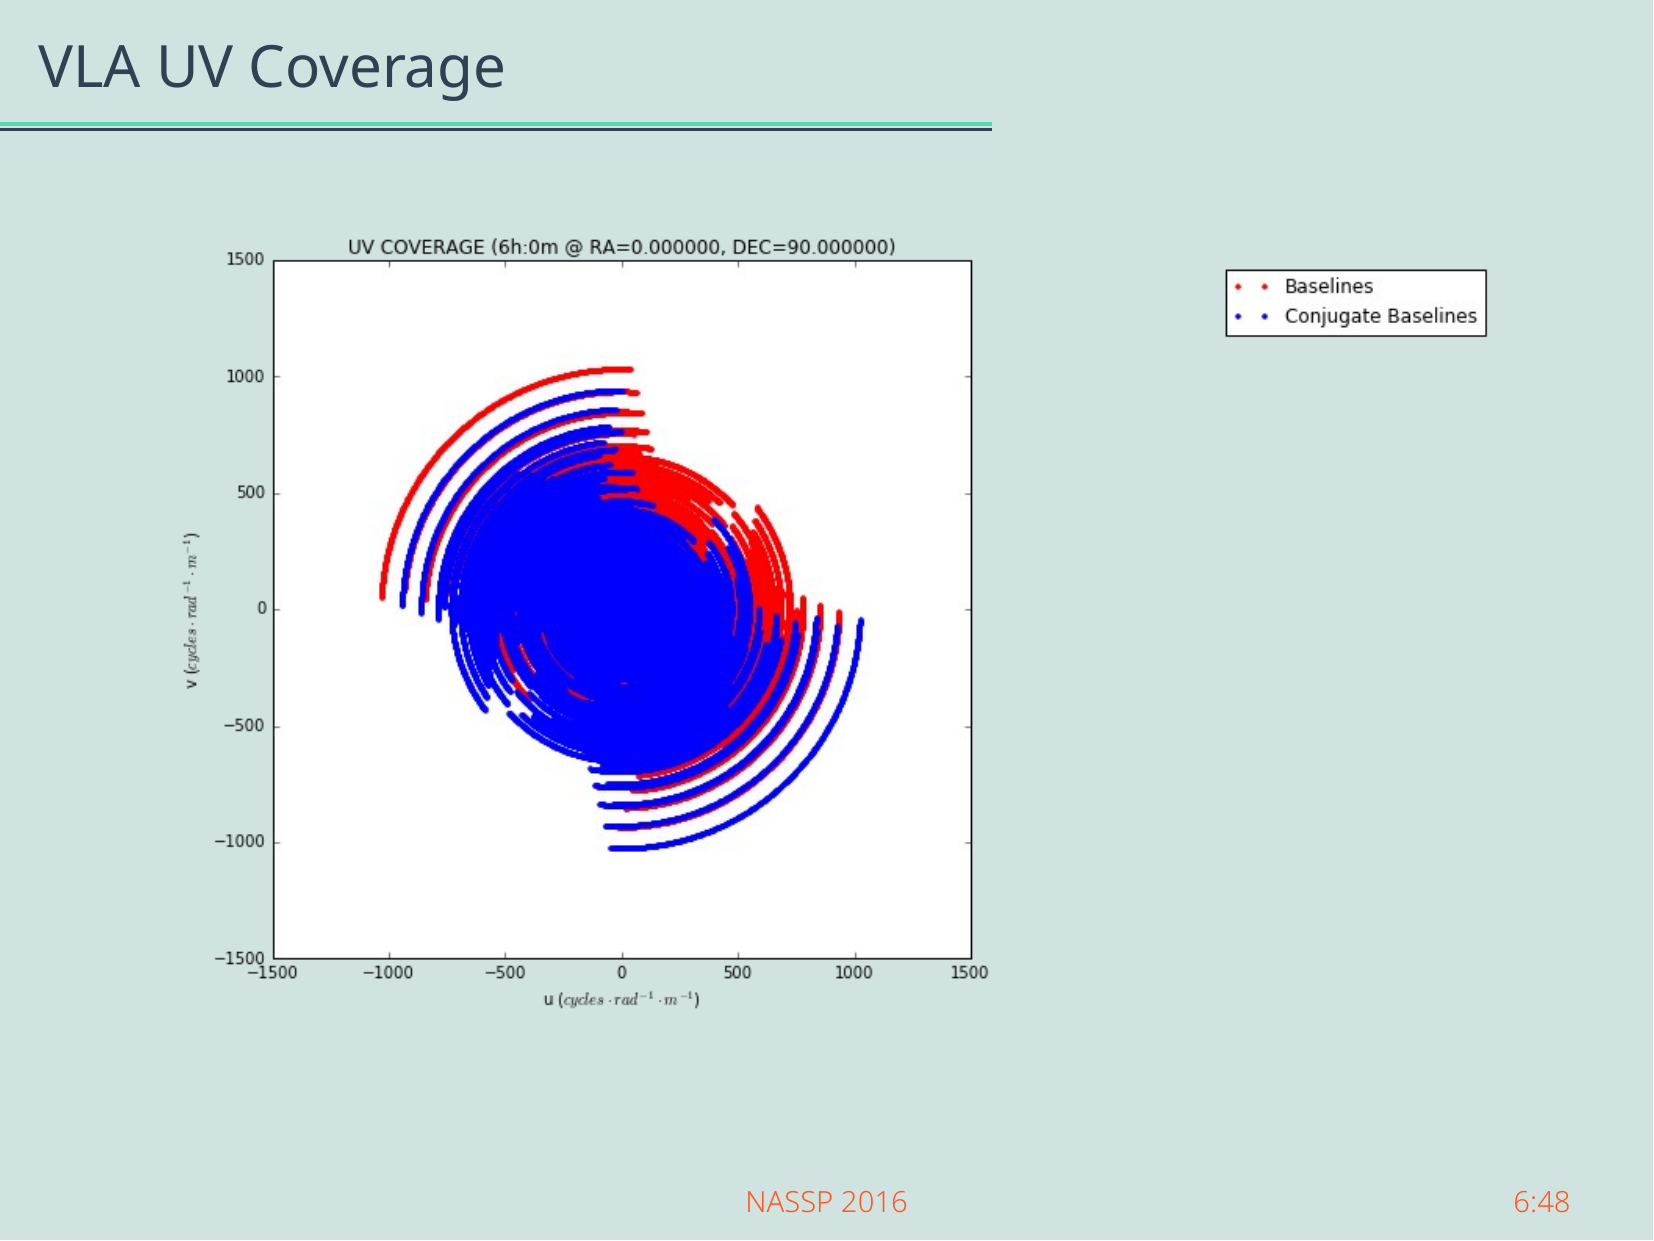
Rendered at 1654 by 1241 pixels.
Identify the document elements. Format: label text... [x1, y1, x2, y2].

text_box VLA UV Coverage [23, 17, 1063, 103]
picture [170, 226, 1495, 1024]
